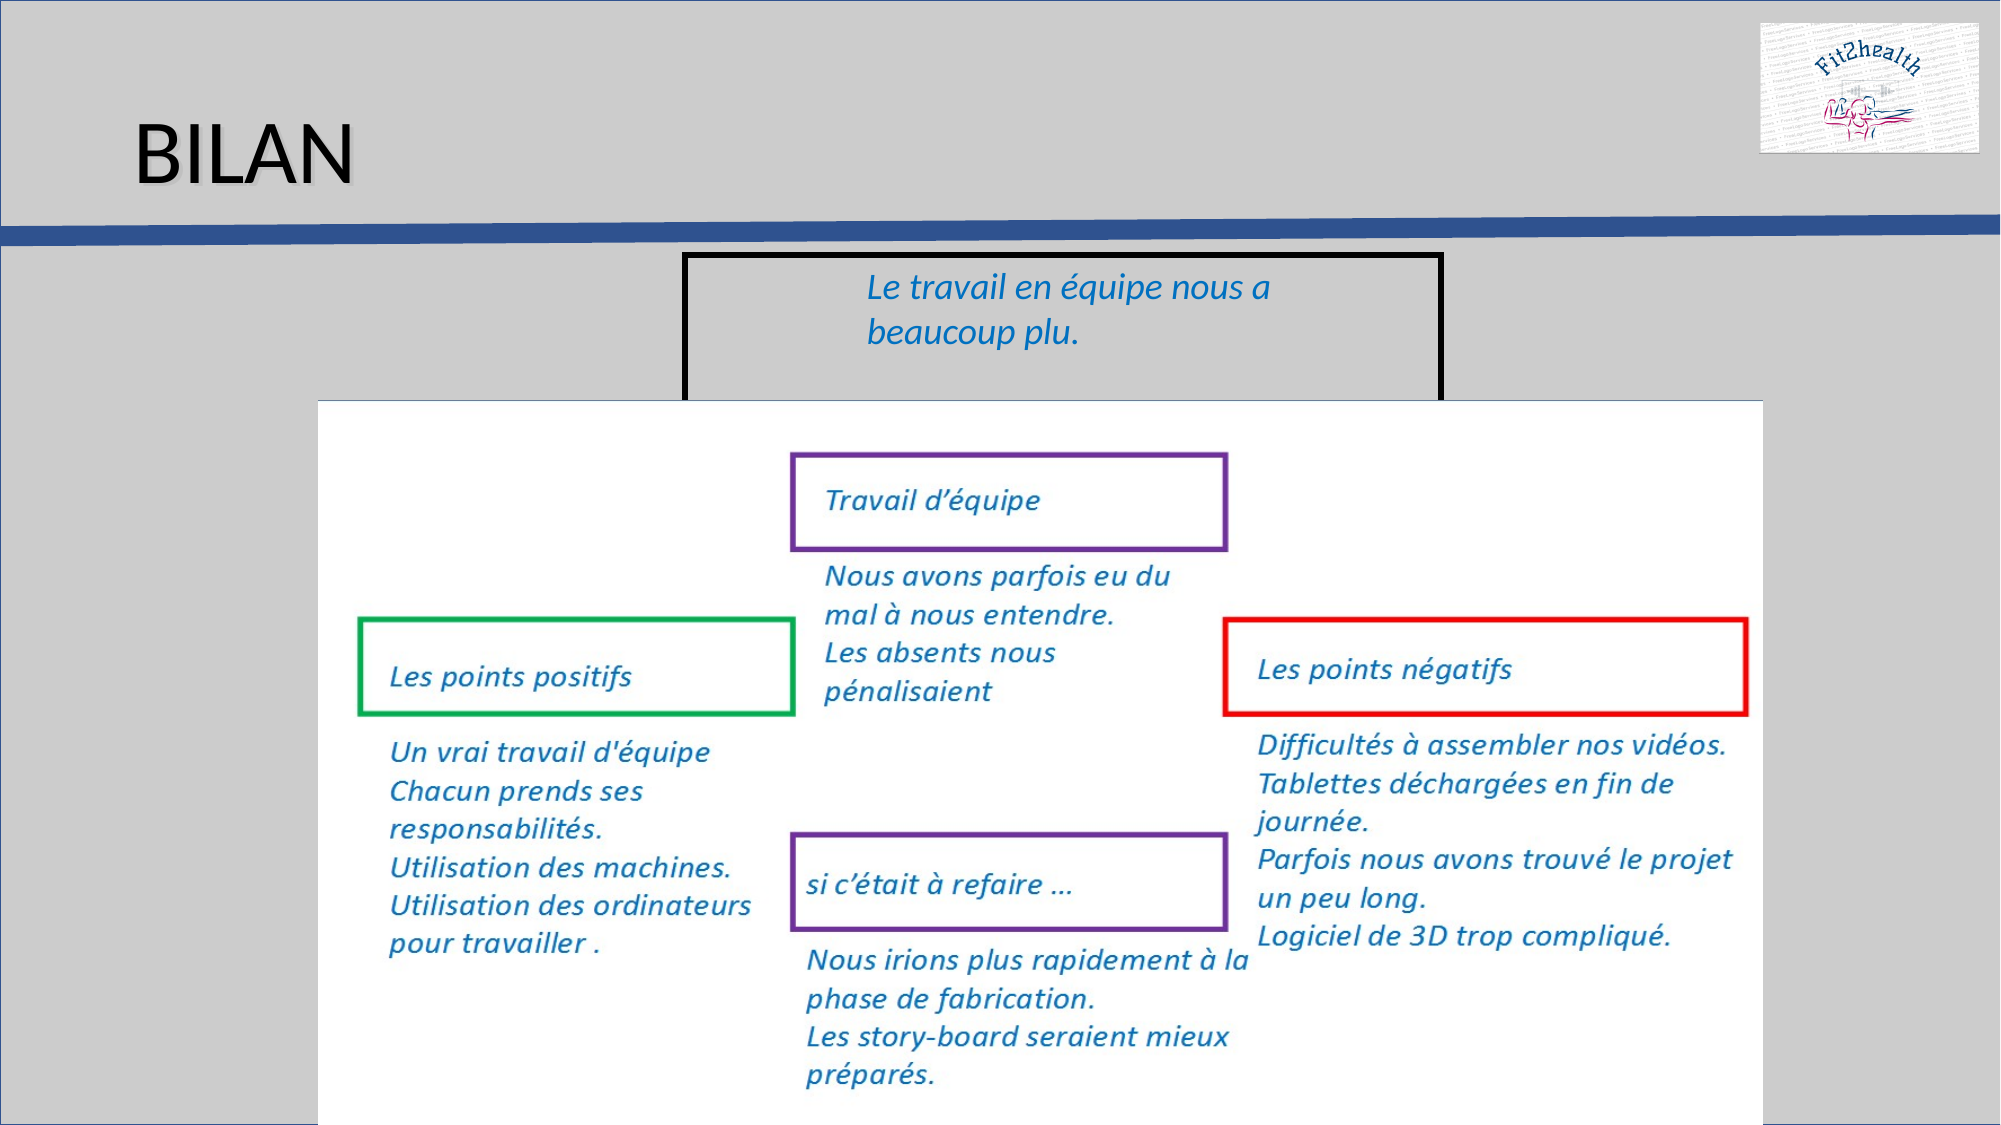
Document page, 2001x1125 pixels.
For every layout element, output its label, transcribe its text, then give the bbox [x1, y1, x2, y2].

picture [1759, 23, 1980, 154]
text_box BILAN [118, 83, 1726, 211]
picture [318, 400, 1763, 1125]
text_box Le travail en équipe nous a beaucoup plu. [852, 255, 1382, 360]
